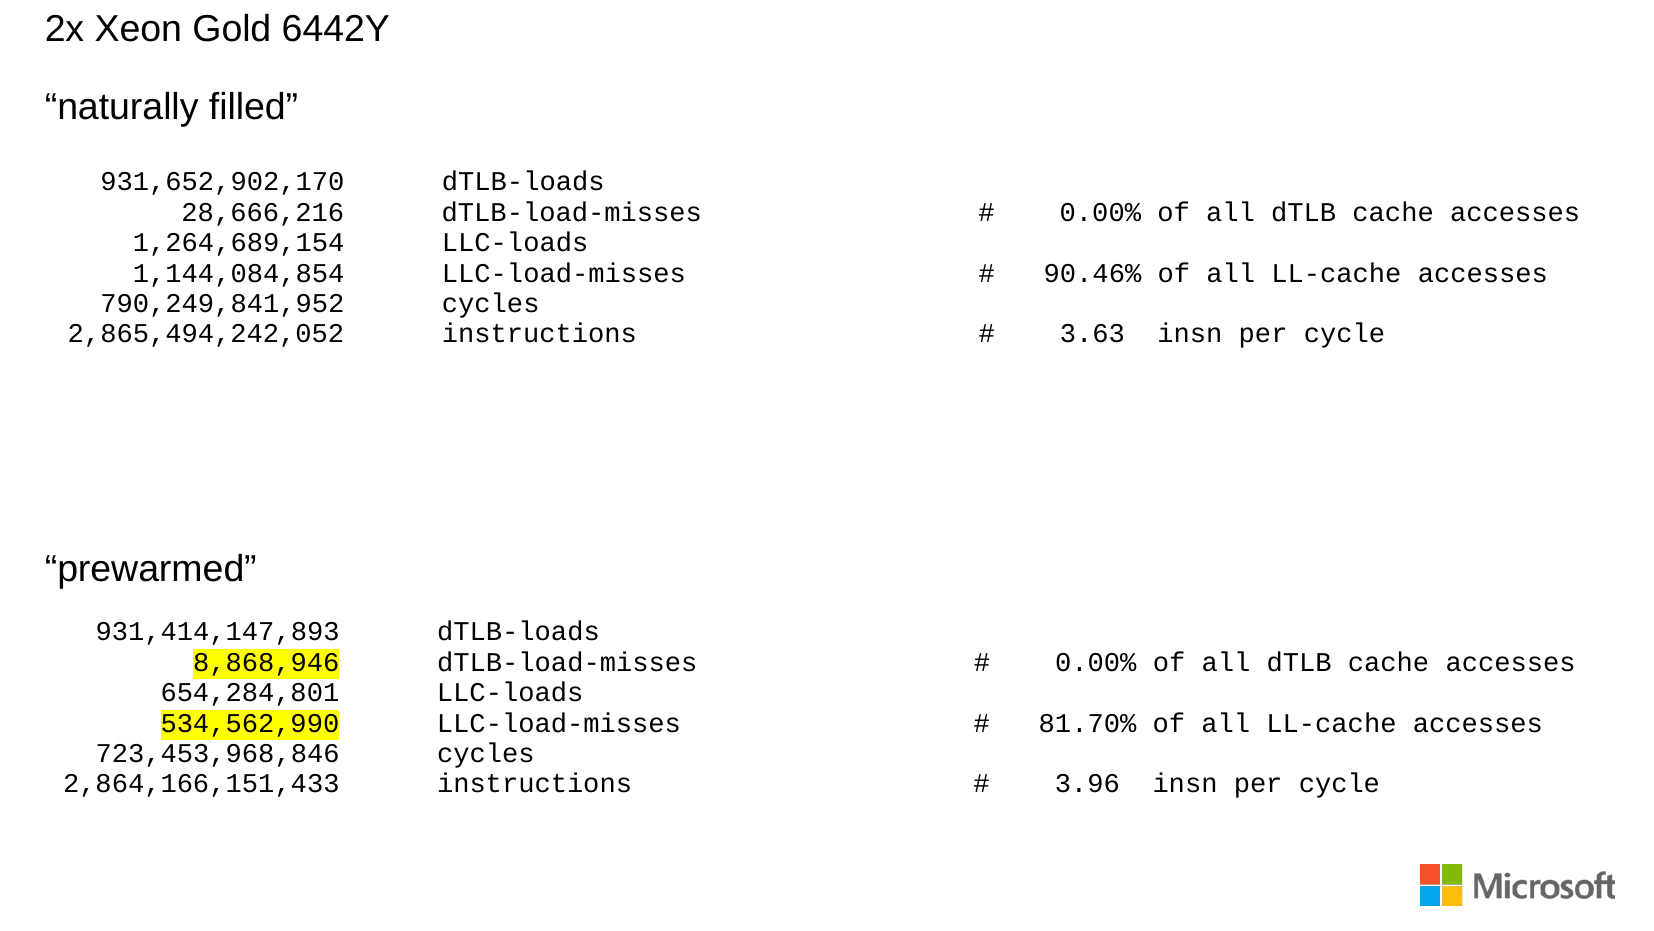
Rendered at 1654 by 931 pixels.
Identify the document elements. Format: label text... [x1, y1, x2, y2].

picture [1440, 891, 1615, 906]
text_box 2x Xeon Gold 6442Y [30, 0, 406, 57]
text_box “prewarmed” [30, 540, 273, 597]
text_box “naturally filled” [30, 78, 314, 136]
text_box 931,414,147,893 dTLB-loads 8,868,946 dTLB-load-misses # 0.00% of all dTLB cache accesses 654,284,801 LLC-loads 534,562,990 LLC-load-misses # 81.70% of all LL-cache accesses 723,453,968,846 cycles 2,864,166,151,433 instructions # 3.96 insn per cycle [32, 540, 1654, 891]
text_box 931,652,902,170 dTLB-loads 28,666,216 dTLB-load-misses # 0.00% of all dTLB cache accesses 1,264,689,154 LLC-loads 1,144,084,854 LLC-load-misses # 90.46% of all LL-cache accesses 790,249,841,952 cycles 2,865,494,242,052 instructions # 3.63 insn per cycle [36, 90, 1651, 465]
